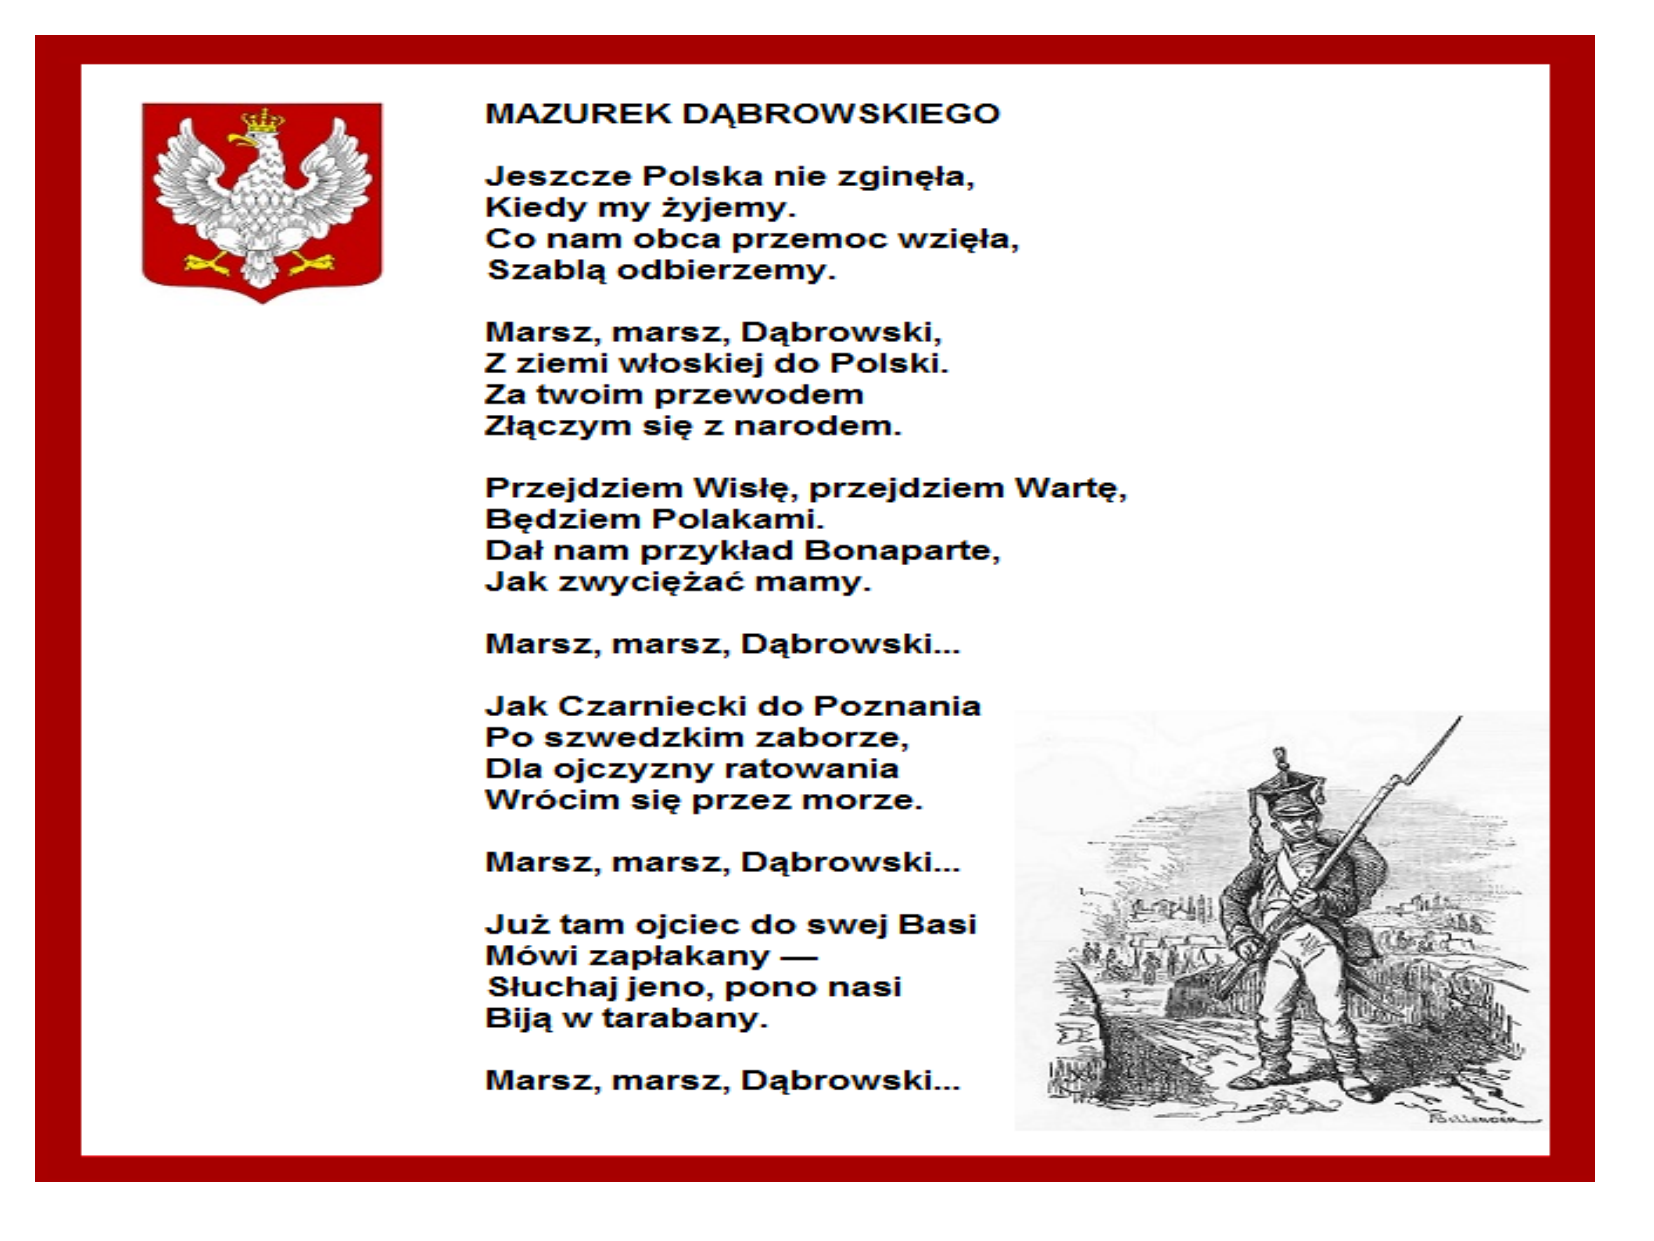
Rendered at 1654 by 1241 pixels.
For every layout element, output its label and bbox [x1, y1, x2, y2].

picture [35, 35, 1595, 1182]
